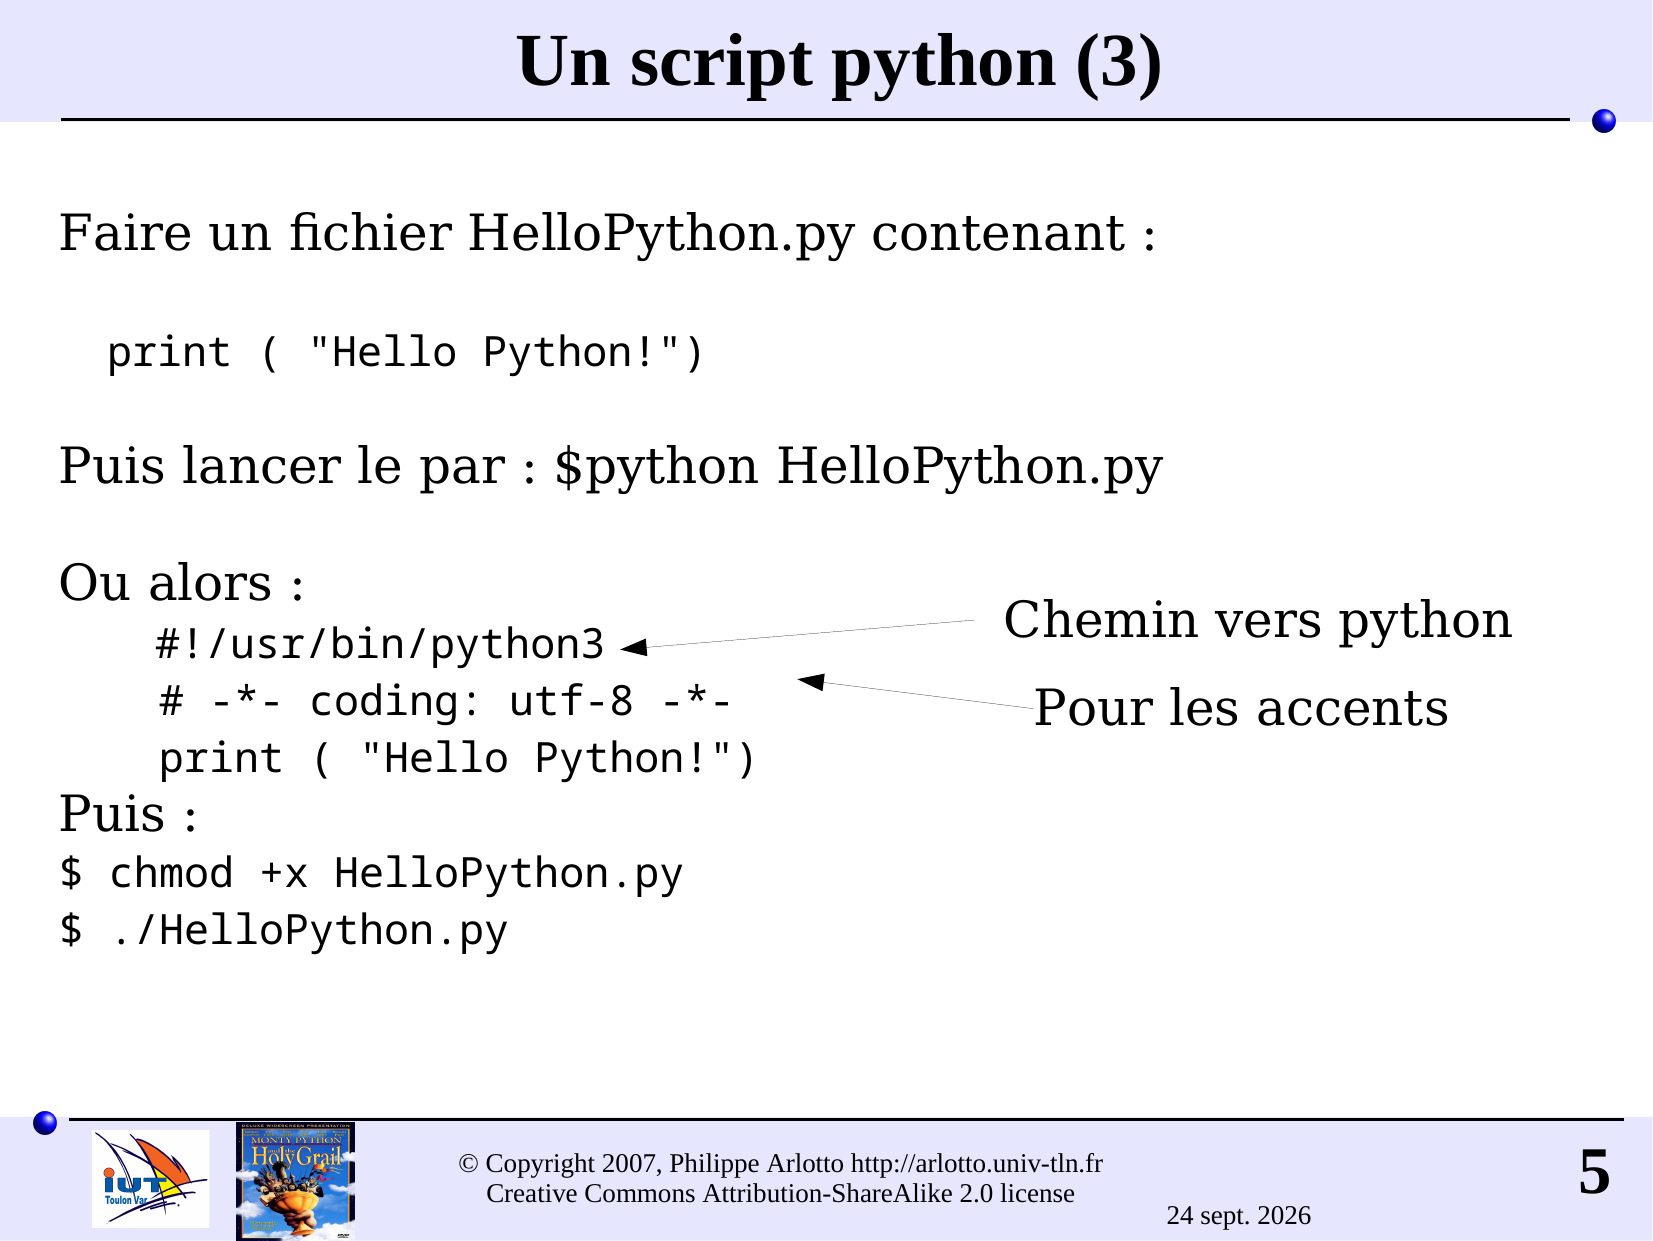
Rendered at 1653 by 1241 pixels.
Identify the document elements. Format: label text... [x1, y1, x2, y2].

title Un script python (3) [95, 11, 1585, 110]
text_box Chemin vers python [1003, 590, 1515, 649]
text_box Pour les accents [1033, 679, 1451, 738]
picture [236, 1122, 355, 1241]
text_box Faire un fichier HelloPython.py contenant : print ( "Hello Python!") Puis lancer le par : $python HelloPython.py Ou alors : #!/usr/bin/python3 # -*- coding: utf-8 -*- print ( "Hello Python!") Puis : $ chmod +x HelloPython.py $ ./HelloPython.py [59, 203, 1177, 982]
